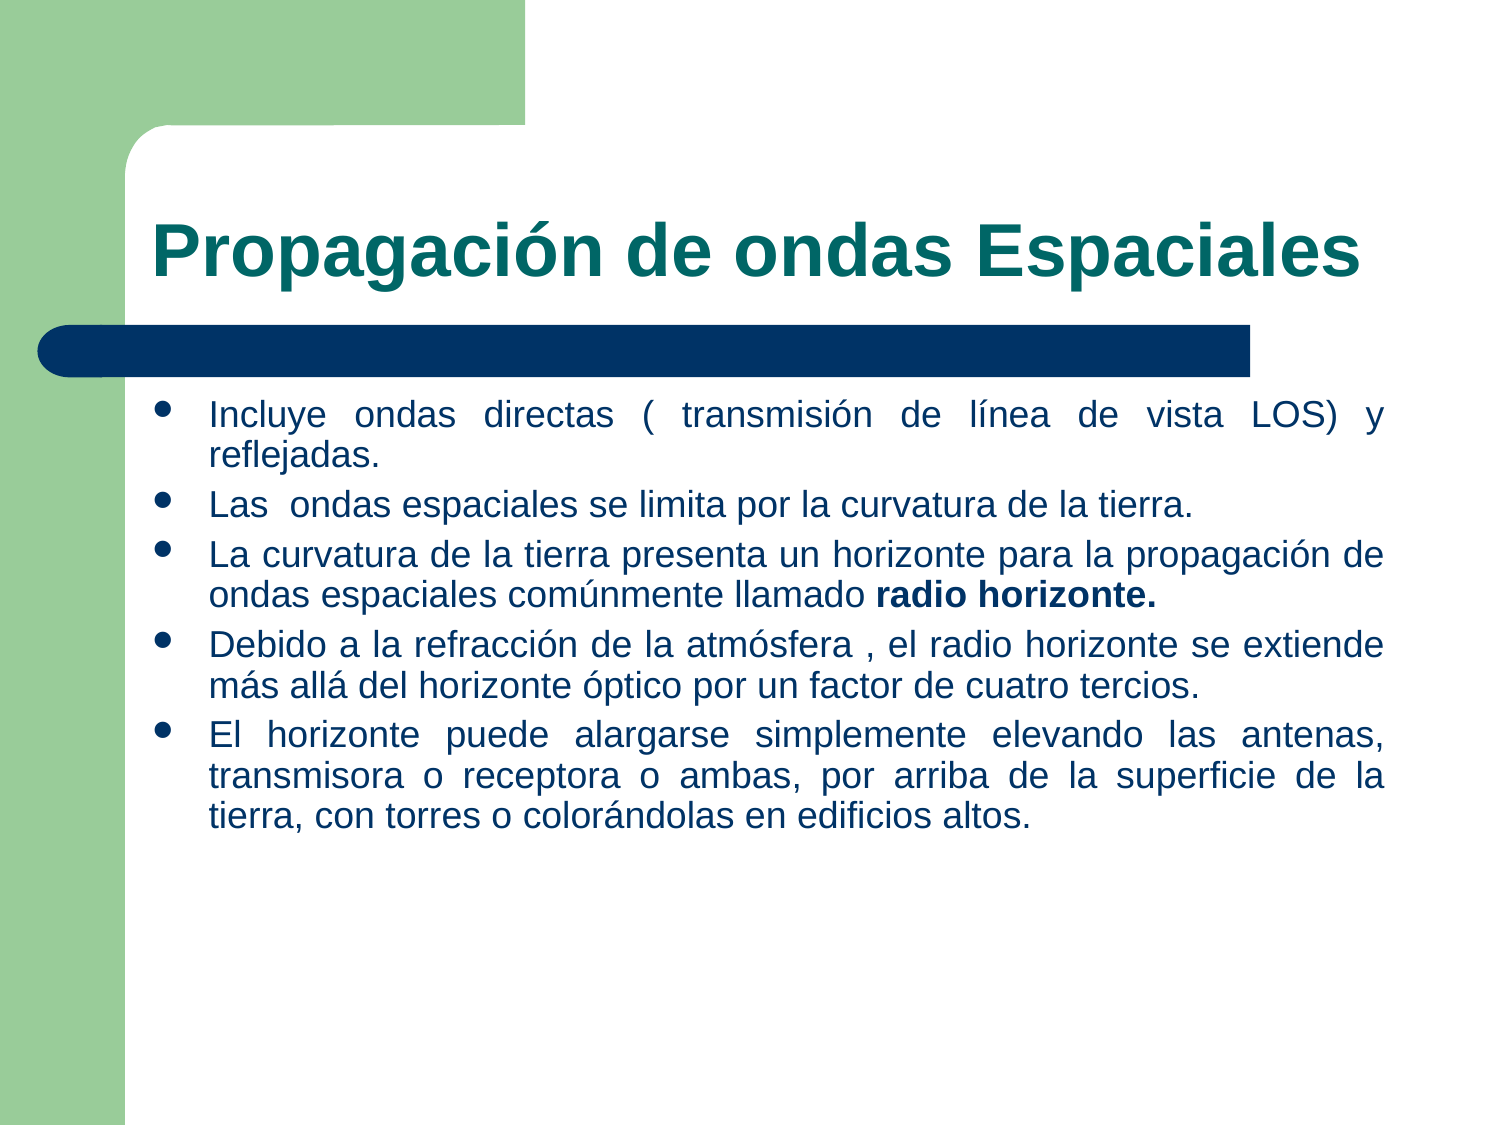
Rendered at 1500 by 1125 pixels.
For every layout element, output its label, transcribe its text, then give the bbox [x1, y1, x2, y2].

title Propagación de ondas Espaciales [136, 136, 1414, 301]
list Incluye ondas directas ( transmisión de línea de vista LOS) y reflejadas. Las ondas espaciales se limita por la curvatura de la tierra. La curvatura de la tierra presenta un horizonte para la propagación de ondas espaciales comúnmente llamado radio horizonte. Debido a la refracción de la atmósfera , el radio horizonte se extiende más allá del horizonte óptico por un factor de cuatro tercios. El horizonte puede alargarse simplemente elevando las antenas, transmisora o receptora o ambas, por arriba de la superficie de la tierra, con torres o colorándolas en edificios altos. [137, 387, 1400, 999]
